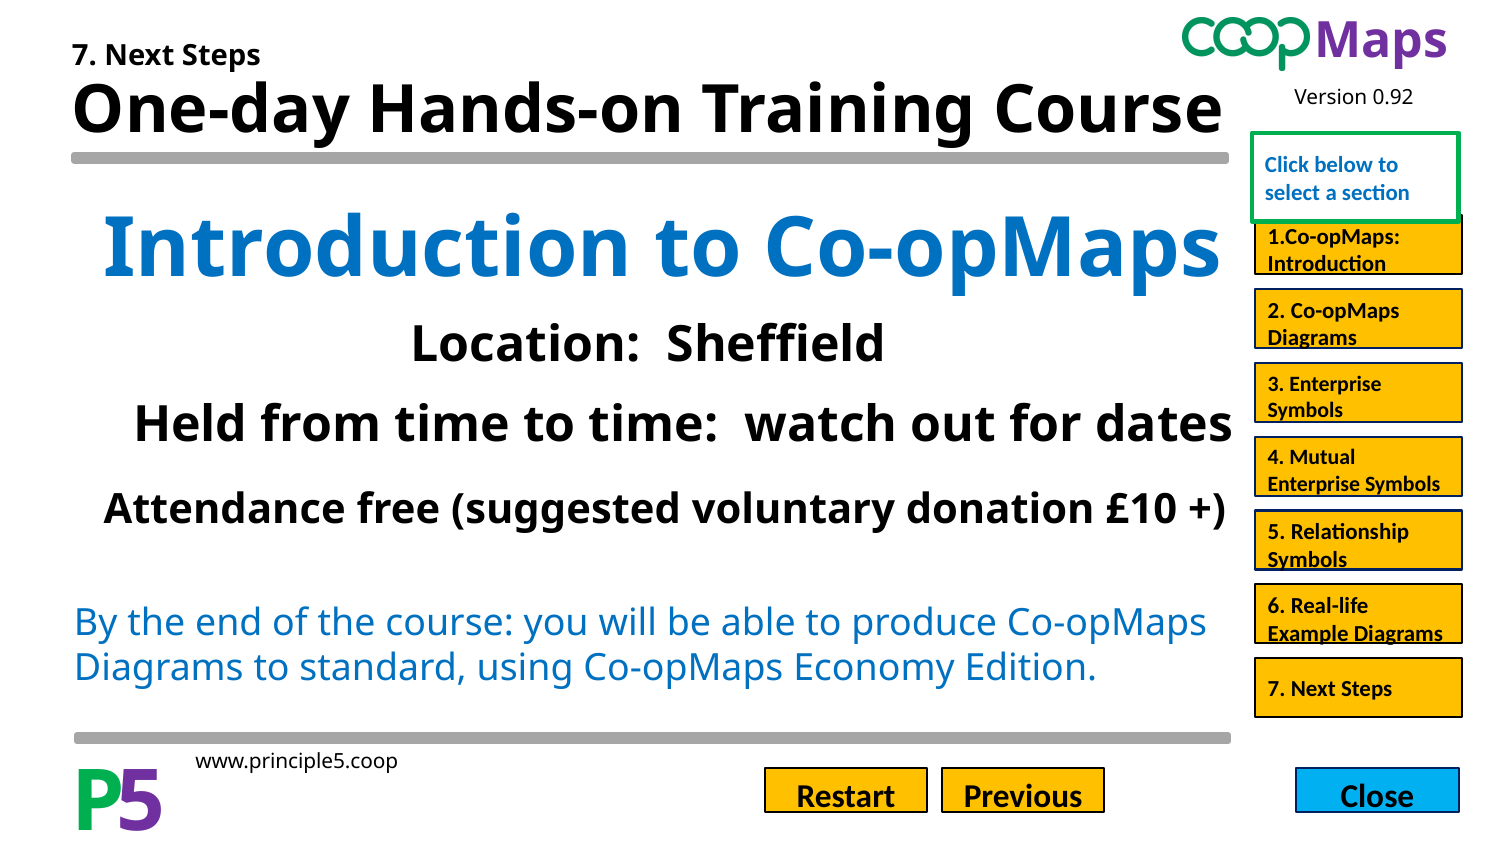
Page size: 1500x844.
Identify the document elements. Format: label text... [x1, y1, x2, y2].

text_box By the end of the course: you will be able to produce Co-opMaps Diagrams to standard, using Co-opMaps Economy Edition. [59, 590, 1276, 697]
text_box Maps [1299, 0, 1460, 76]
text_box 7. Next Steps [1254, 658, 1462, 718]
text_box P [59, 738, 103, 827]
text_box 6. Real-life Example Diagrams [1254, 584, 1462, 644]
text_box [76, 735, 1229, 742]
text_box 7. Next Steps [59, 29, 274, 78]
text_box Held from time to time: watch out for dates [118, 383, 1194, 460]
text_box Restart [764, 767, 928, 813]
text_box Click below to select a section [1252, 132, 1459, 222]
text_box Location: Sheffield [395, 303, 899, 380]
text_box Introduction to Co-opMaps [88, 185, 1202, 302]
text_box 5. Relationship Symbols [1254, 510, 1462, 570]
text_box Previous [942, 767, 1105, 813]
text_box 1.Co-opMaps: Introduction [1254, 215, 1462, 275]
text_box Close [1296, 767, 1459, 813]
text_box [74, 154, 1226, 161]
text_box 5 [103, 744, 199, 827]
text_box Version 0.92 [1281, 73, 1459, 119]
text_box 2. Co-opMaps Diagrams [1254, 289, 1462, 349]
text_box 4. Mutual Enterprise Symbols [1254, 436, 1462, 496]
text_box One-day Hands-on Training Course [59, 59, 1228, 153]
text_box 3. Enterprise Symbols [1254, 362, 1462, 422]
text_box Attendance free (suggested voluntary donation £10 +) [88, 474, 1213, 541]
picture [1181, 17, 1310, 71]
text_box www.principle5.coop [177, 744, 473, 783]
